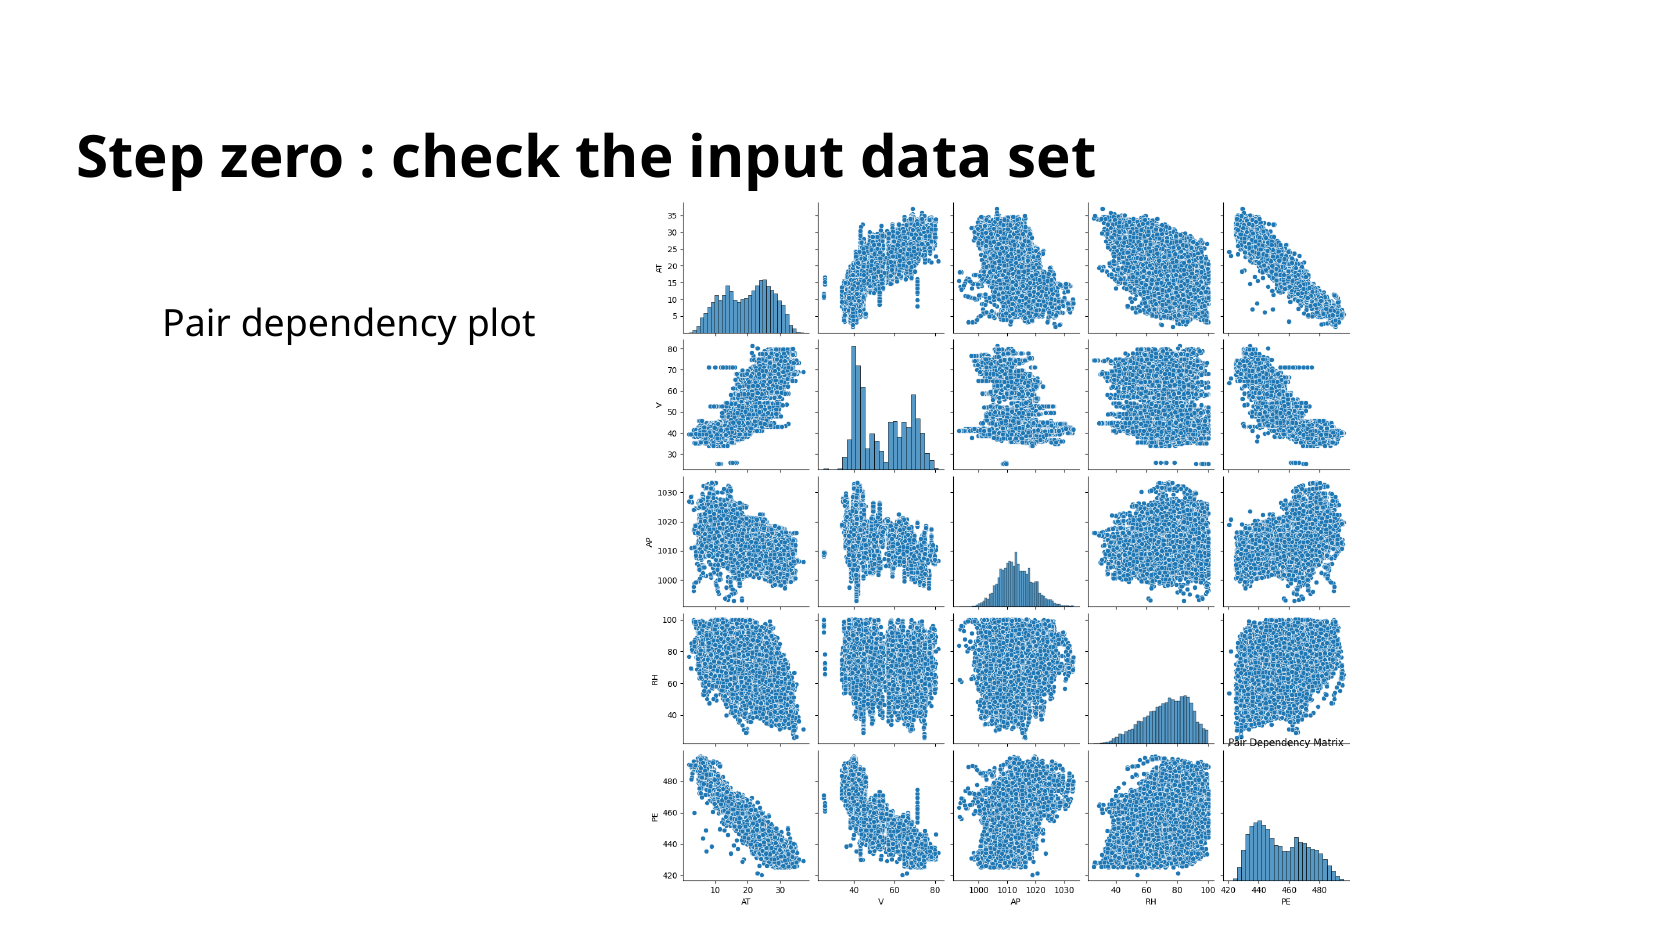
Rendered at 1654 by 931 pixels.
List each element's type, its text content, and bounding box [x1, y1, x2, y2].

picture [634, 191, 1360, 917]
text_box Pair dependency plot [147, 288, 574, 355]
title Step zero : check the input data set [76, 76, 1565, 233]
